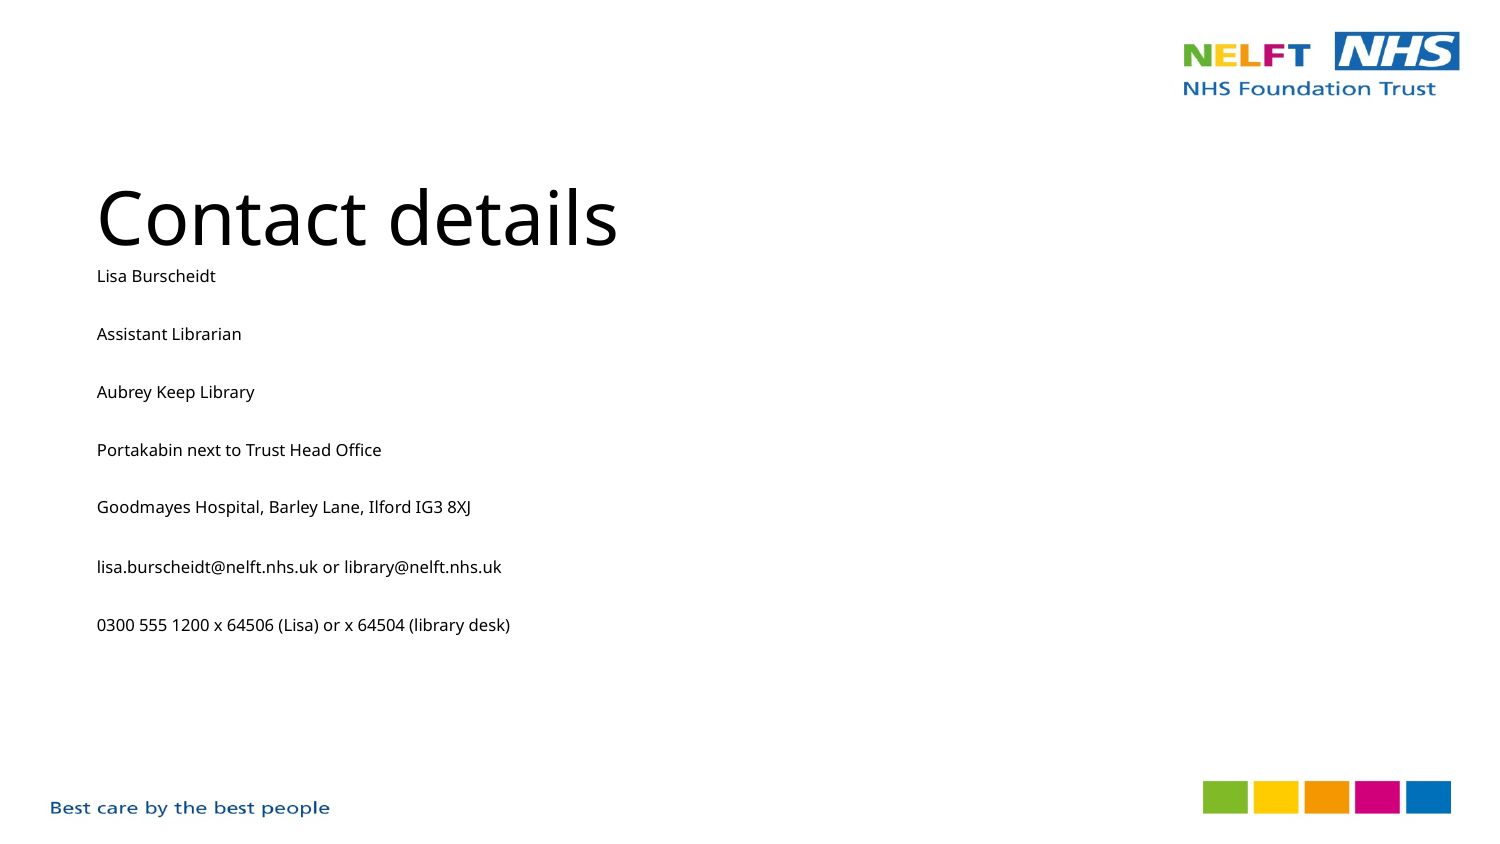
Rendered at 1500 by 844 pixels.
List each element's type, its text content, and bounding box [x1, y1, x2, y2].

list Lisa Burscheidt Assistant Librarian Aubrey Keep Library Portakabin next to Trust Head Office Goodmayes Hospital, Barley Lane, Ilford IG3 8XJ lisa.burscheidt@nelft.nhs.uk or library@nelft.nhs.uk 0300 555 1200 x 64506 (Lisa) or x 64504 (library desk) [81, 262, 1322, 666]
title Contact details [81, 162, 1322, 262]
